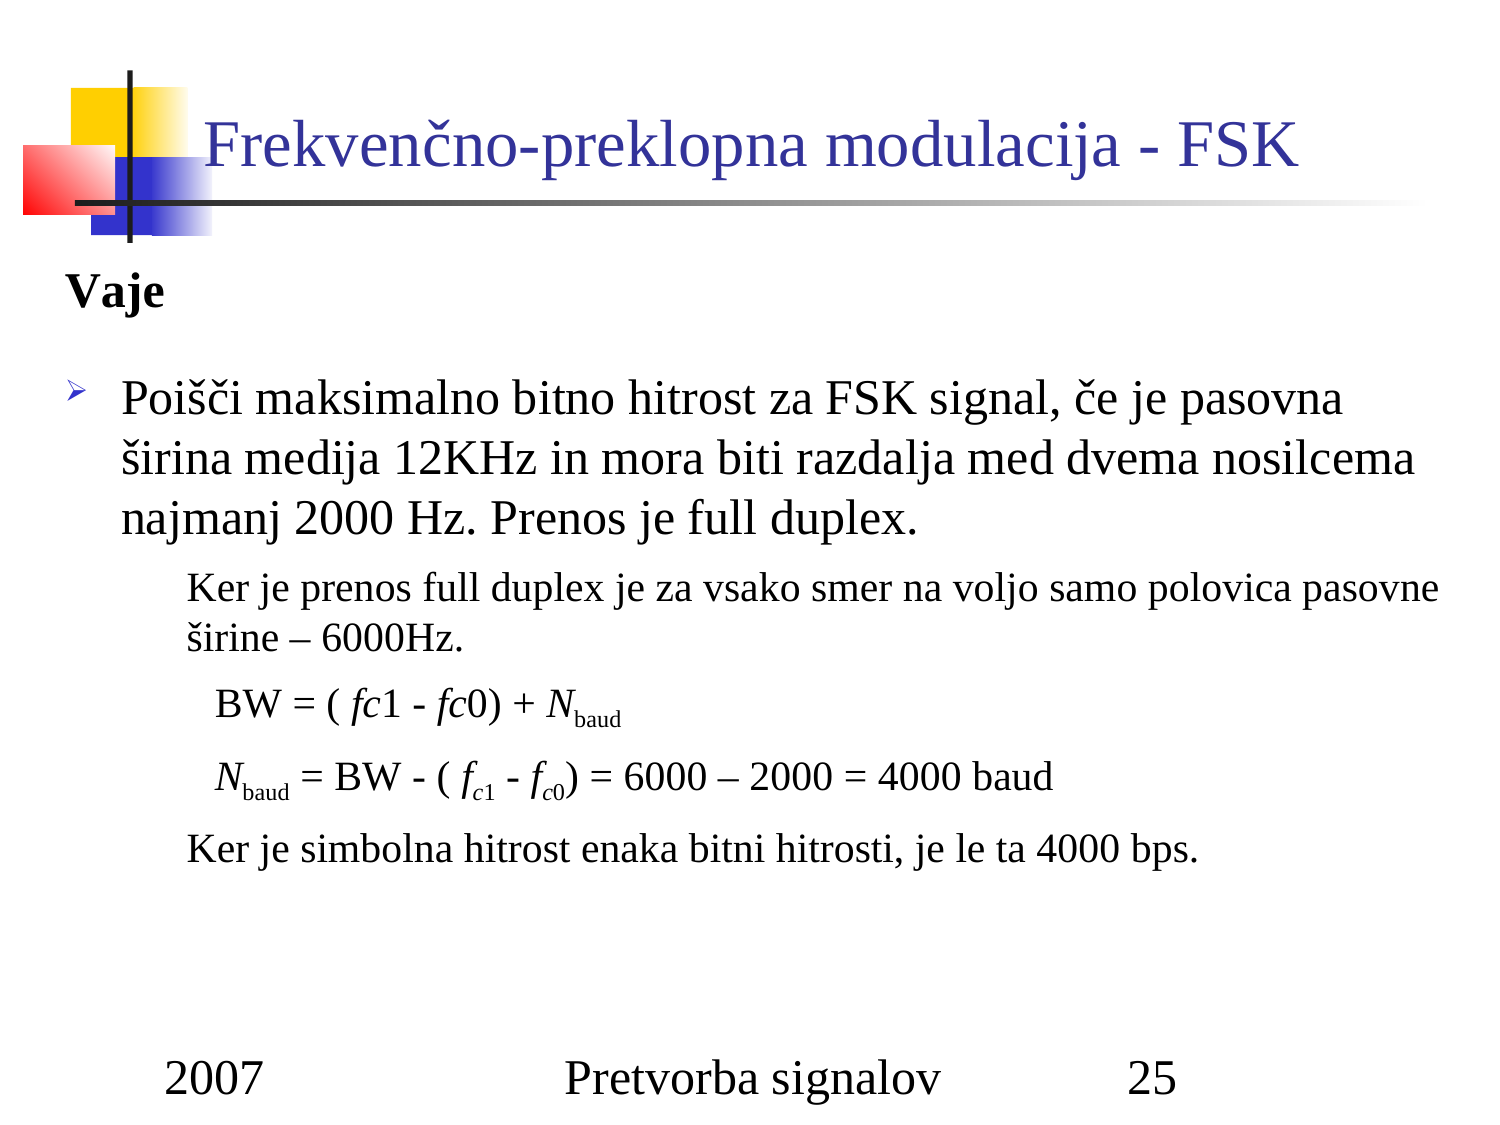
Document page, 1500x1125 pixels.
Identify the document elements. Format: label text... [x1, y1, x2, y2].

title Frekvenčno-preklopna modulacija - FSK [188, 92, 1468, 188]
list Vaje Poišči maksimalno bitno hitrost za FSK signal, če je pasovna širina medija 12KHz in mora biti razdalja med dvema nosilcema najmanj 2000 Hz. Prenos je full duplex. Ker je prenos full duplex je za vsako smer na voljo samo polovica pasovne širine – 6000Hz. BW = ( fc1 - fc0) + Nbaud Nbaud = BW - ( fc1 - fc0) = 6000 – 2000 = 4000 baud Ker je simbolna hitrost enaka bitni hitrosti, je le ta 4000 bps. [50, 249, 1469, 1007]
